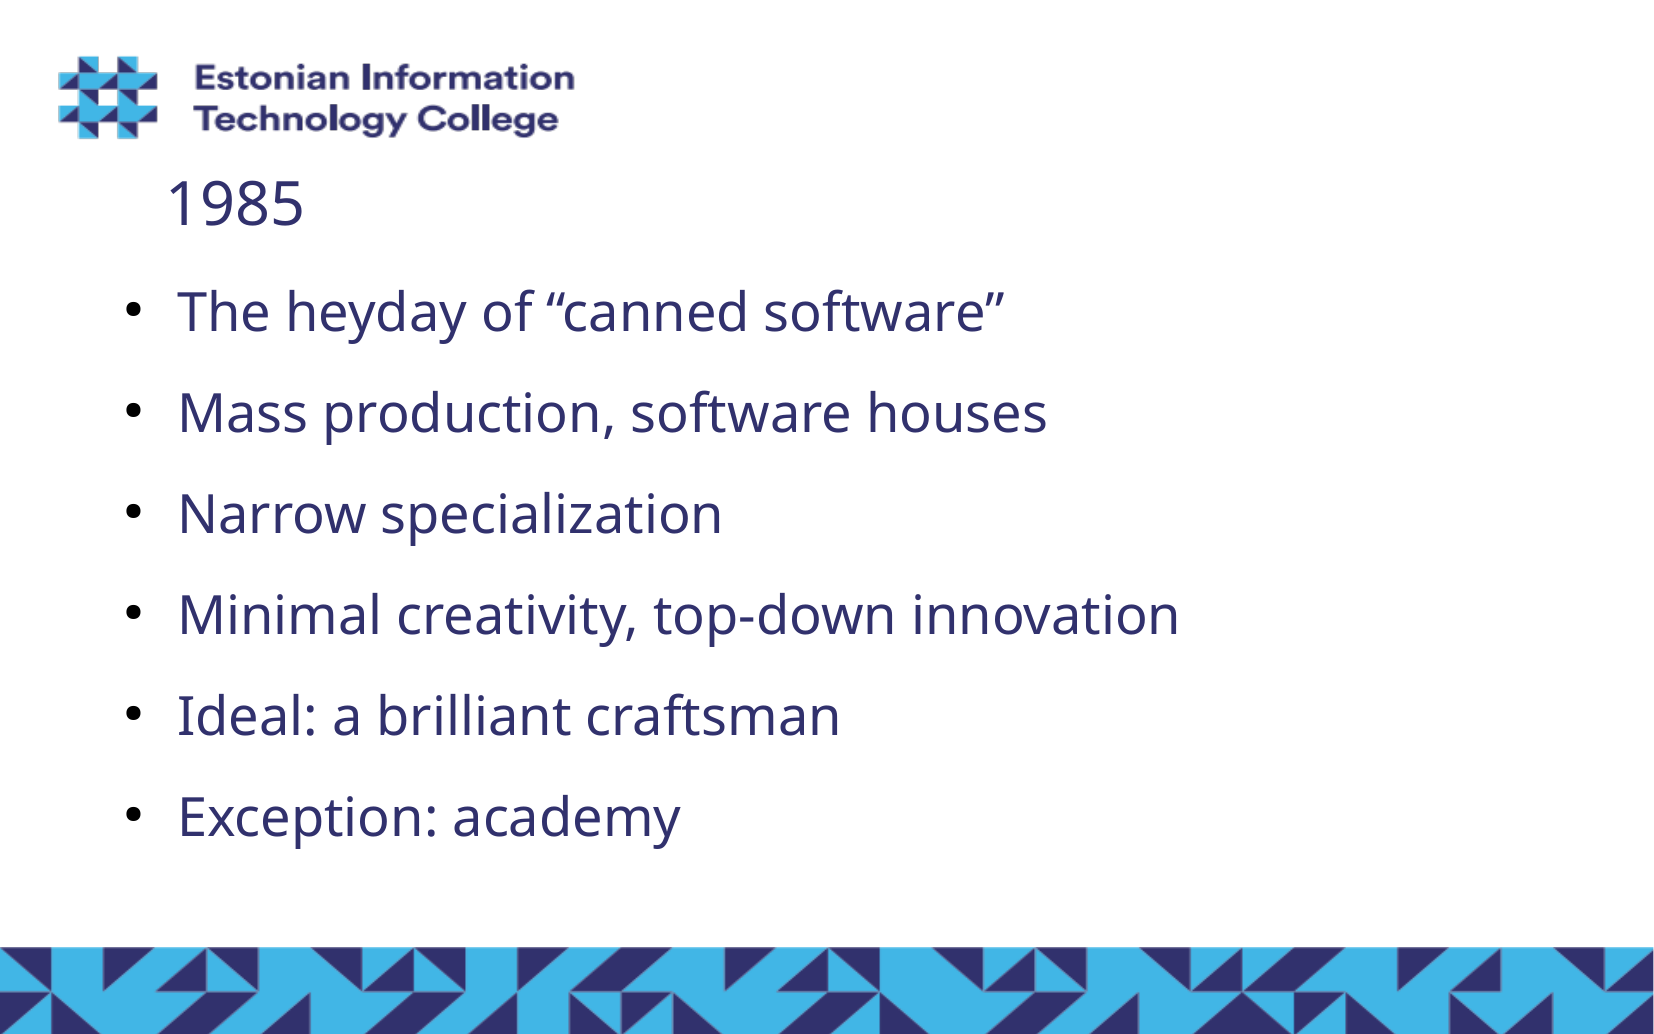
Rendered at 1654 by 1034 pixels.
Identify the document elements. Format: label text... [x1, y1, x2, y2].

list The heyday of “canned software” Mass production, software houses Narrow specialization Minimal creativity, top-down innovation Ideal: a brilliant craftsman Exception: academy [106, 273, 1607, 934]
title 1985 [165, 147, 1217, 256]
